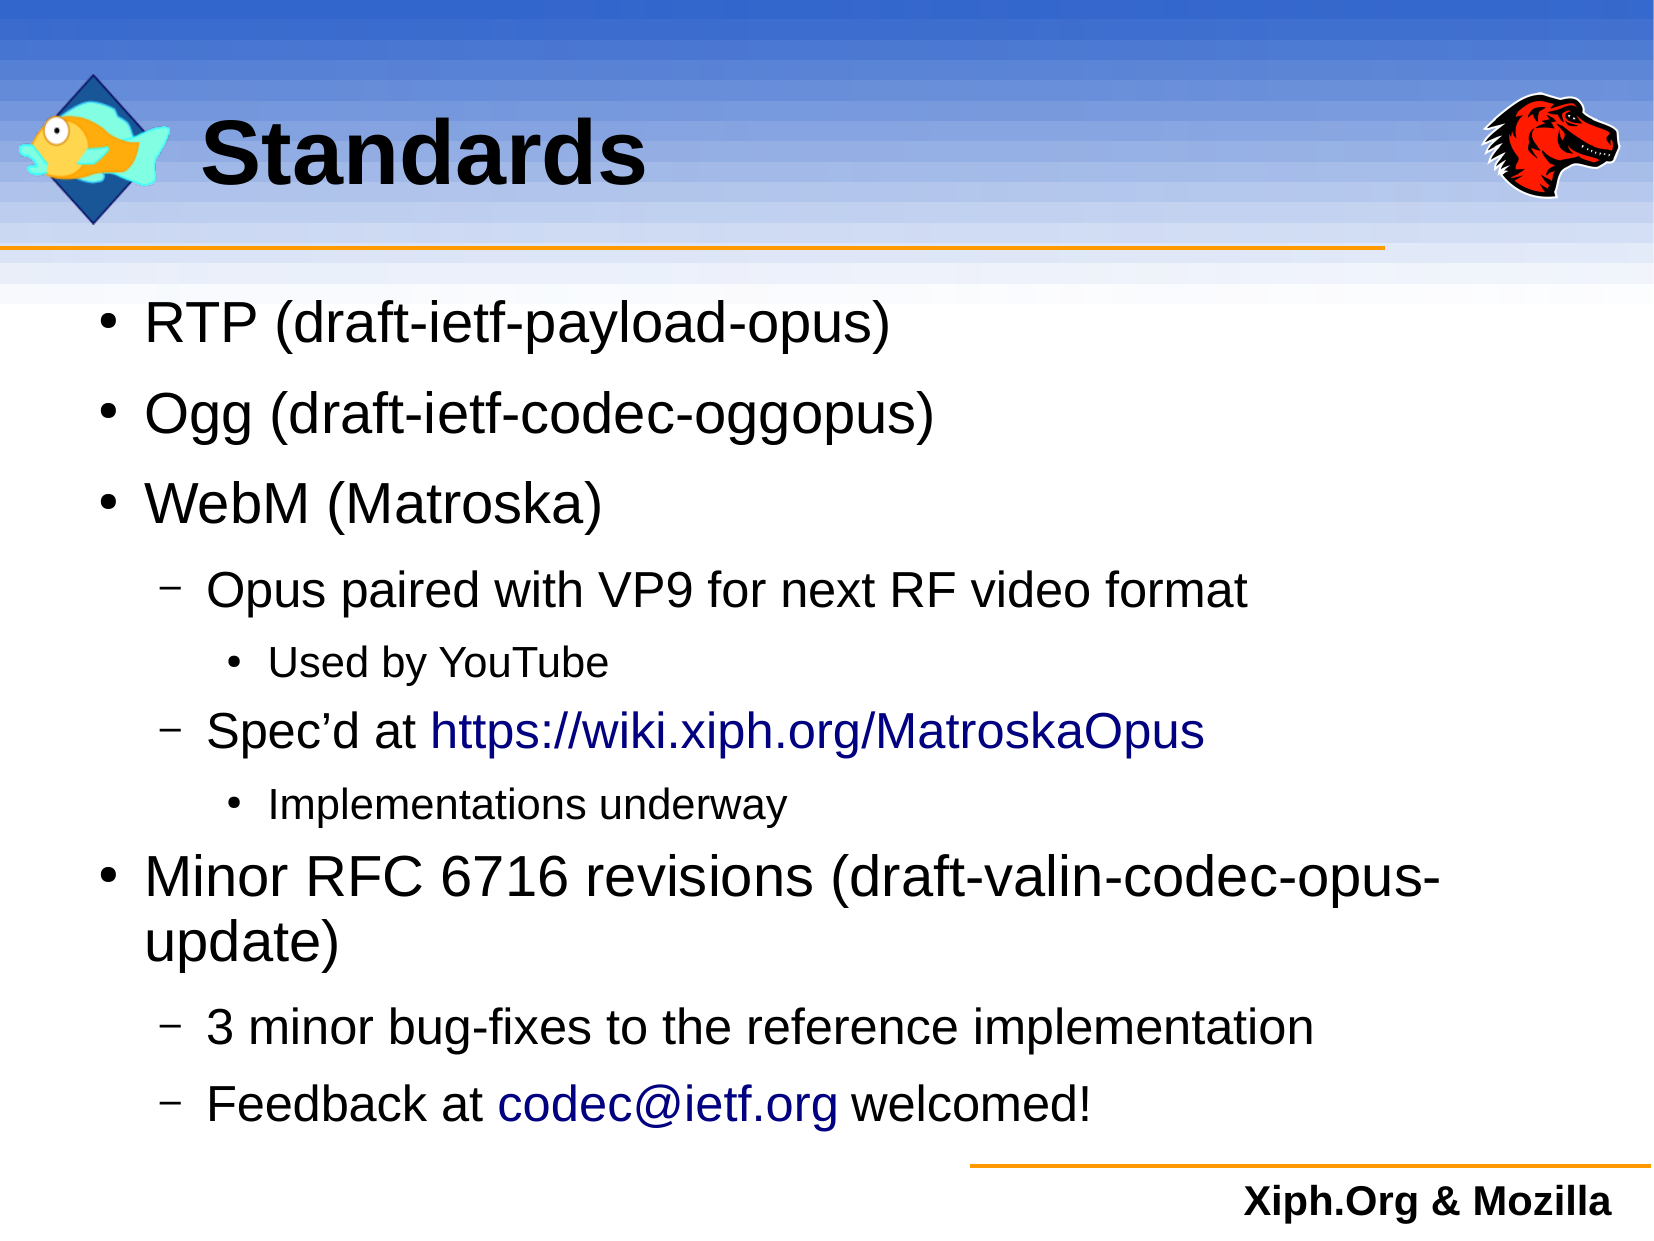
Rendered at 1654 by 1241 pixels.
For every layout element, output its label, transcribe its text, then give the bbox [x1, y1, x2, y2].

list RTP (draft-ietf-payload-opus) Ogg (draft-ietf-codec-oggopus) WebM (Matroska) Opus paired with VP9 for next RF video format Used by YouTube Spec’d at https://wiki.xiph.org/MatroskaOpus Implementations underway Minor RFC 6716 revisions (draft-valin-codec-opus-update) 3 minor bug-fixes to the reference implementation Feedback at codec@ietf.org welcomed! [82, 290, 1538, 1134]
picture [0, 0, 1654, 1241]
title Standards [200, 49, 1571, 257]
